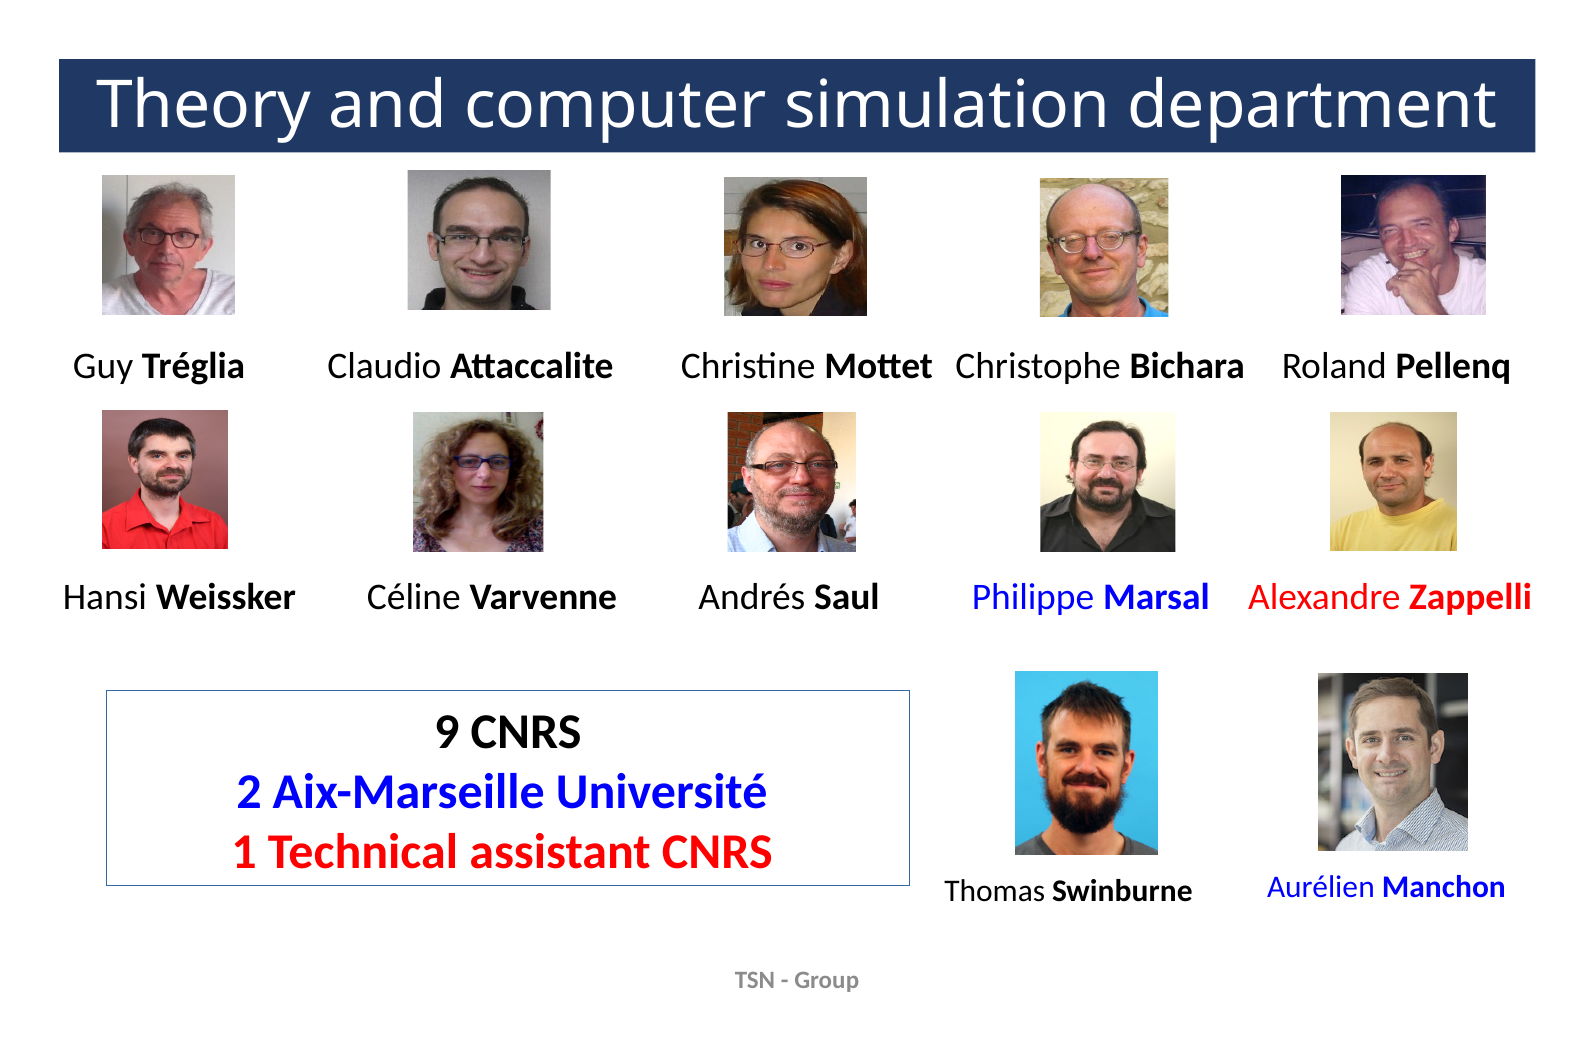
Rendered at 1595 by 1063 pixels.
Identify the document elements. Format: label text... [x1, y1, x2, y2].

text_box Thomas Swinburne [929, 862, 1208, 915]
picture [1318, 673, 1468, 850]
text_box Alexandre Zappelli [1233, 564, 1556, 625]
picture [102, 410, 228, 549]
text_box Guy Tréglia [58, 333, 261, 394]
footer TSN - Group [548, 953, 1047, 1004]
picture [102, 175, 235, 315]
text_box Andrés Saul [683, 564, 895, 625]
text_box Roland Pellenq [1267, 333, 1526, 394]
text_box Christophe Bichara [940, 333, 1260, 394]
text_box Philippe Marsal [956, 555, 1226, 625]
picture [1341, 175, 1486, 315]
picture [1040, 412, 1176, 552]
text_box Aurélien Manchon [1251, 850, 1522, 912]
text_box Céline Varvenne [352, 564, 633, 625]
picture [1330, 412, 1457, 552]
text_box Claudio Attaccalite [312, 333, 629, 394]
picture [413, 412, 544, 552]
text_box Christine Mottet [666, 333, 940, 394]
picture [407, 170, 551, 310]
picture [724, 177, 867, 317]
text_box 9 CNRS 2 Aix-Marseille Université 1 Technical assistant CNRS [106, 690, 910, 886]
title Theory and computer simulation department [59, 59, 1536, 153]
picture [727, 412, 856, 552]
text_box Hansi Weissker [48, 555, 352, 625]
picture [1039, 177, 1169, 317]
picture [1015, 671, 1158, 855]
